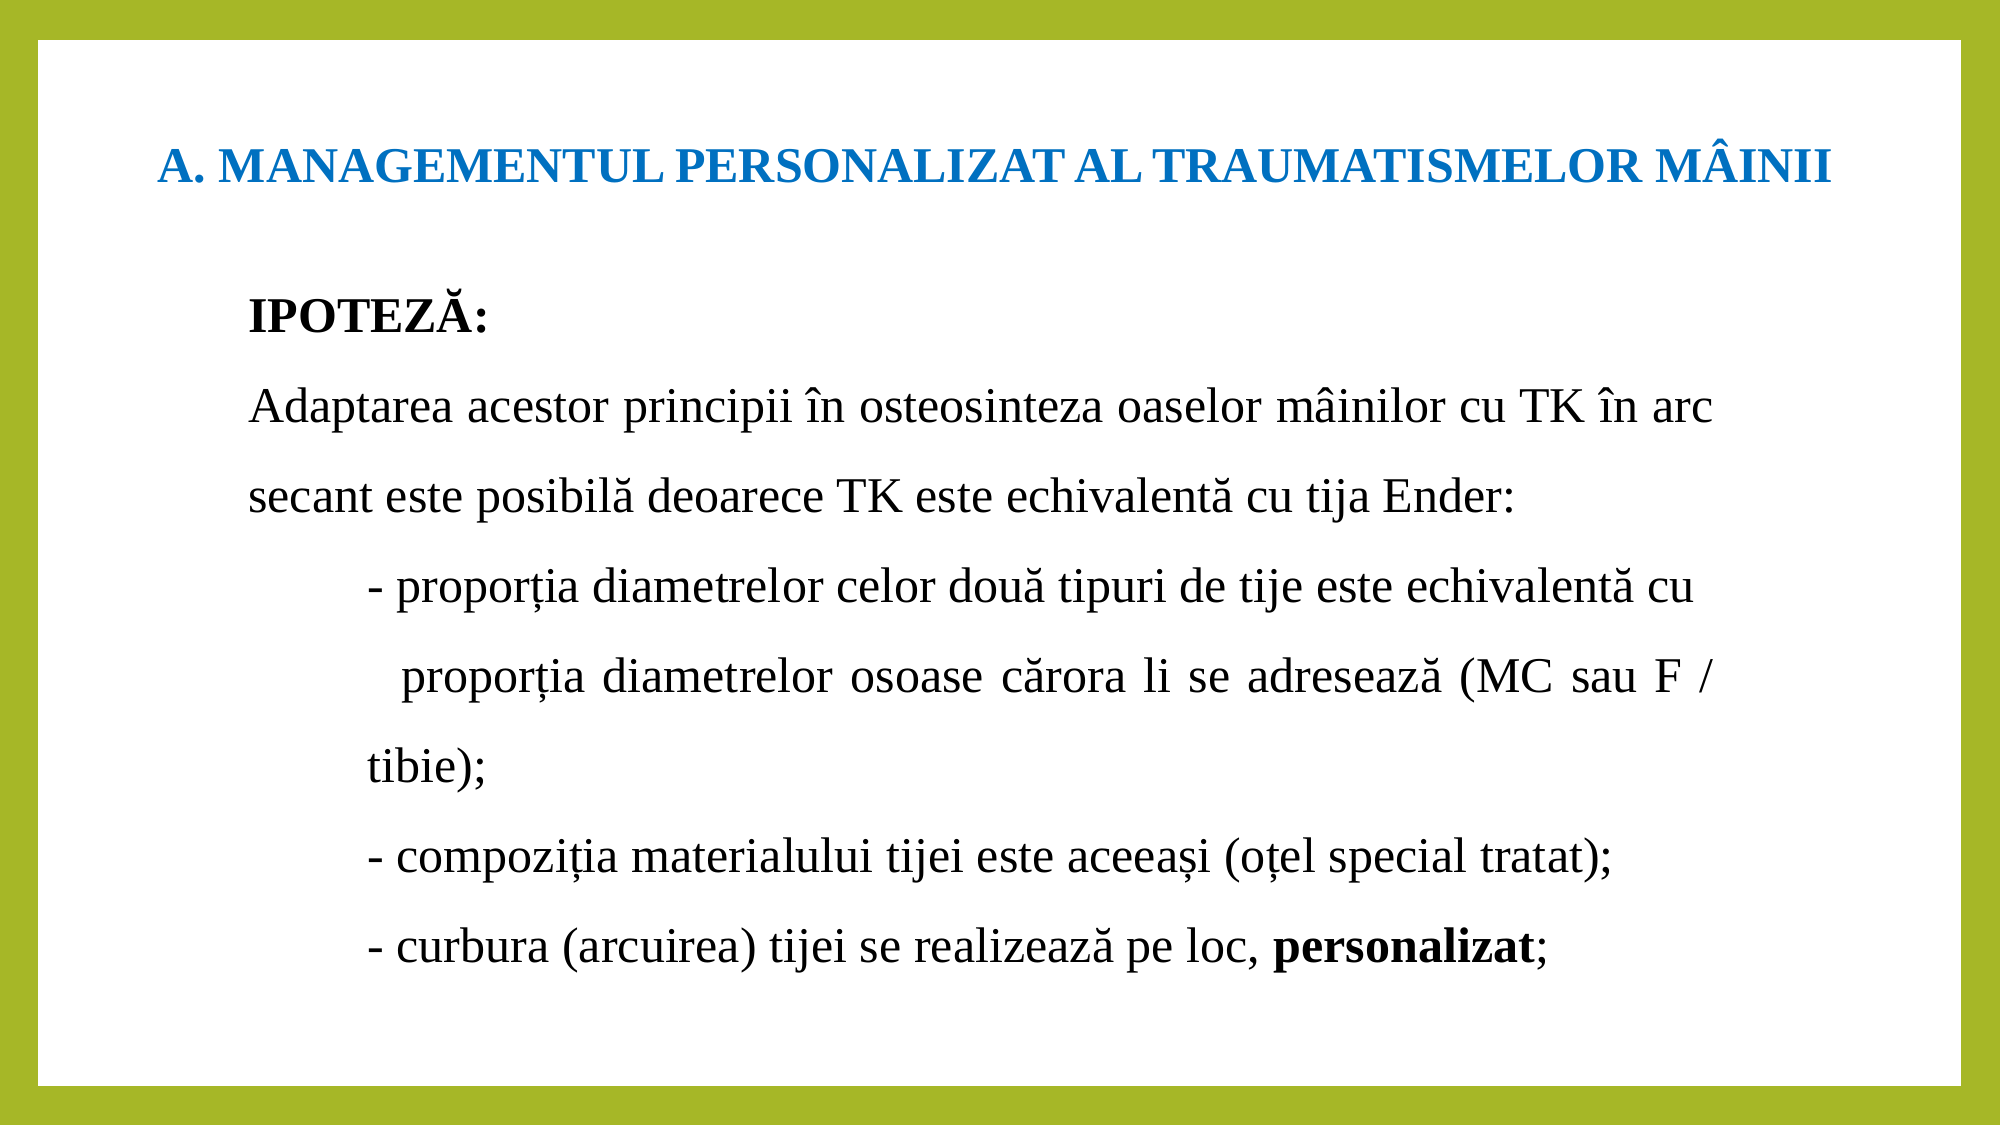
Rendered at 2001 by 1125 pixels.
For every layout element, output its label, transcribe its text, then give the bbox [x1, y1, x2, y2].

list IPOTEZĂ: Adaptarea acestor principii în osteosinteza oaselor mâinilor cu TK în arc secant este posibilă deoarece TK este echivalentă cu tija Ender: - proporția diametrelor celor două tipuri de tije este echivalentă cu proporția diametrelor osoase cărora li se adresează (MC sau F / tibie); - compoziția materialului tijei este aceeași (oțel special tratat); - curbura (arcuirea) tijei se realizează pe loc, personalizat; [187, 244, 1808, 1059]
title A. MANAGEMENTUL PERSONALIZAT AL TRAUMATISMELOR MÂINII [142, 99, 1863, 323]
